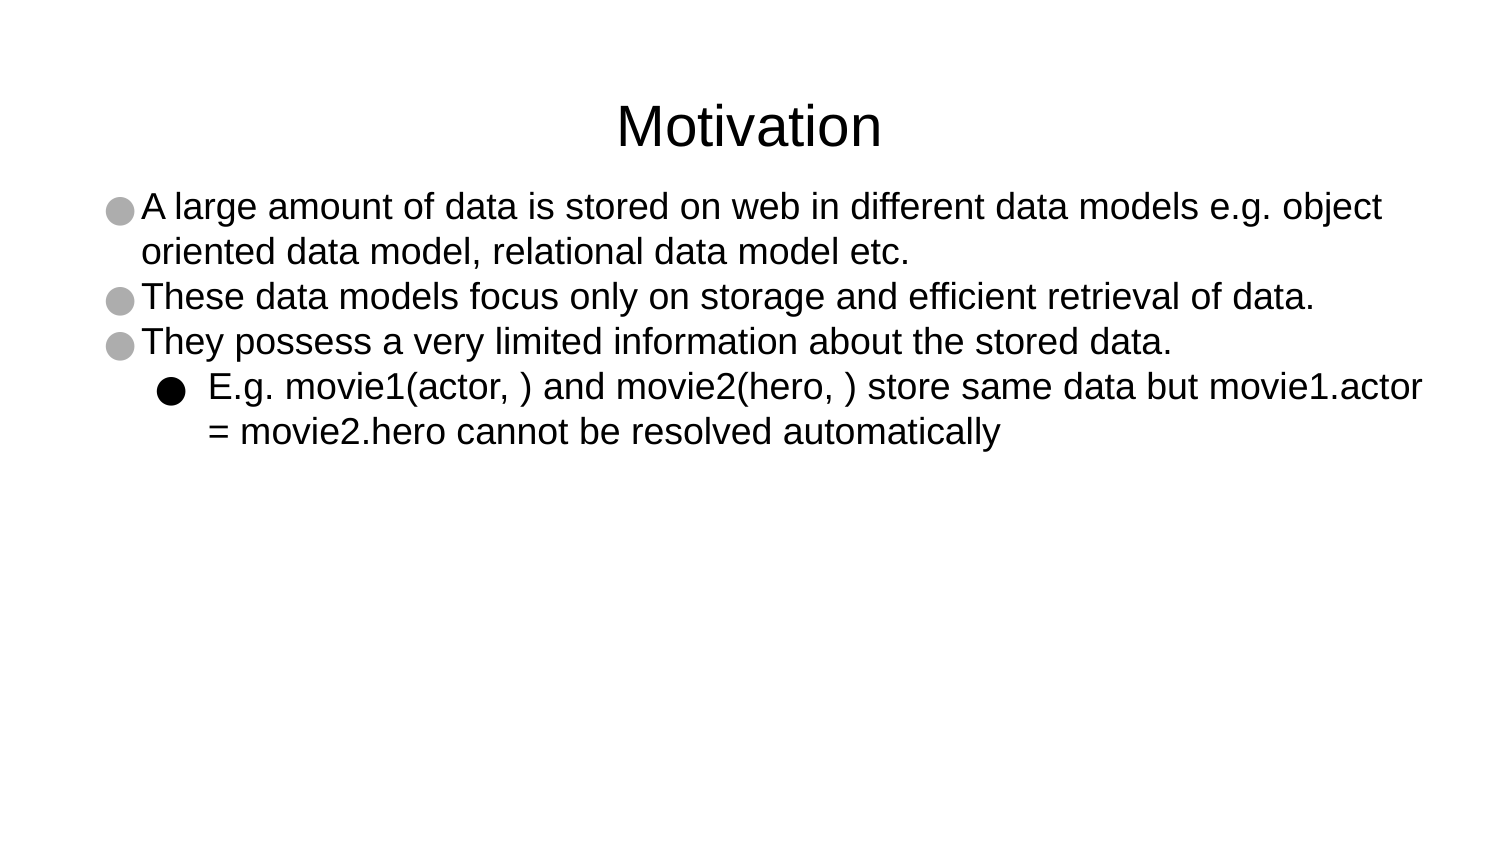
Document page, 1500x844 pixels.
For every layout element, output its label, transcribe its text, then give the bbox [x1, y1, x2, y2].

text_box Motivation [51, 72, 1449, 166]
text_box A large amount of data is stored on web in different data models e.g. object oriented data model, relational data model etc. These data models focus only on storage and efficient retrieval of data. They possess a very limited information about the stored data. E.g. movie1(actor, ) and movie2(hero, ) store same data but movie1.actor = movie2.hero cannot be resolved automatically [51, 166, 1449, 728]
